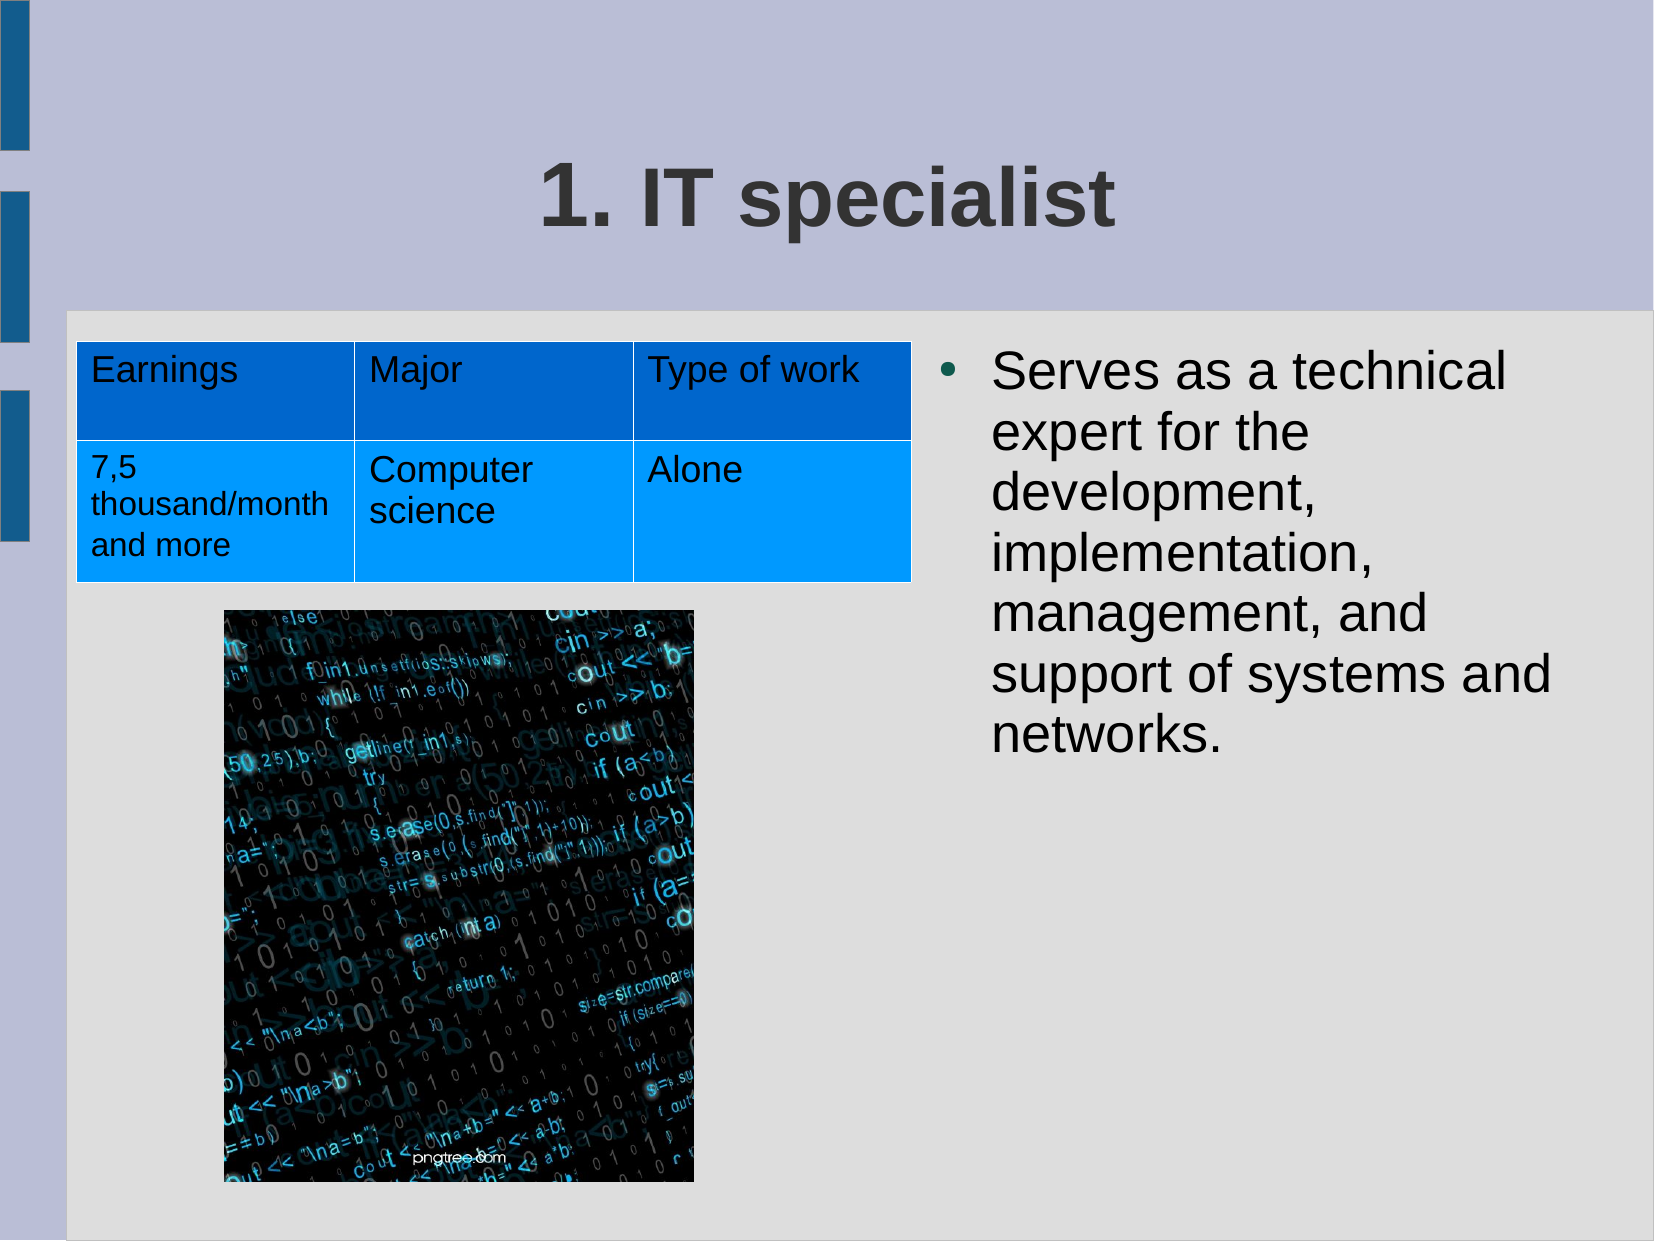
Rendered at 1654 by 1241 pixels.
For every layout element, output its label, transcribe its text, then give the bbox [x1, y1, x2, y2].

table_cell Alone [634, 441, 911, 582]
picture [224, 610, 694, 1182]
table_header Earnings [77, 342, 354, 440]
title 1. IT specialist [121, 91, 1534, 299]
table_cell Computer science [355, 441, 633, 582]
table_cell 7,5 thousand/month and more [77, 441, 354, 582]
list Serves as a technical expert for the development, implementation, management, and support of systems and networks. [920, 340, 1610, 1122]
table_header Major [355, 342, 633, 440]
table_header Type of work [634, 342, 911, 440]
